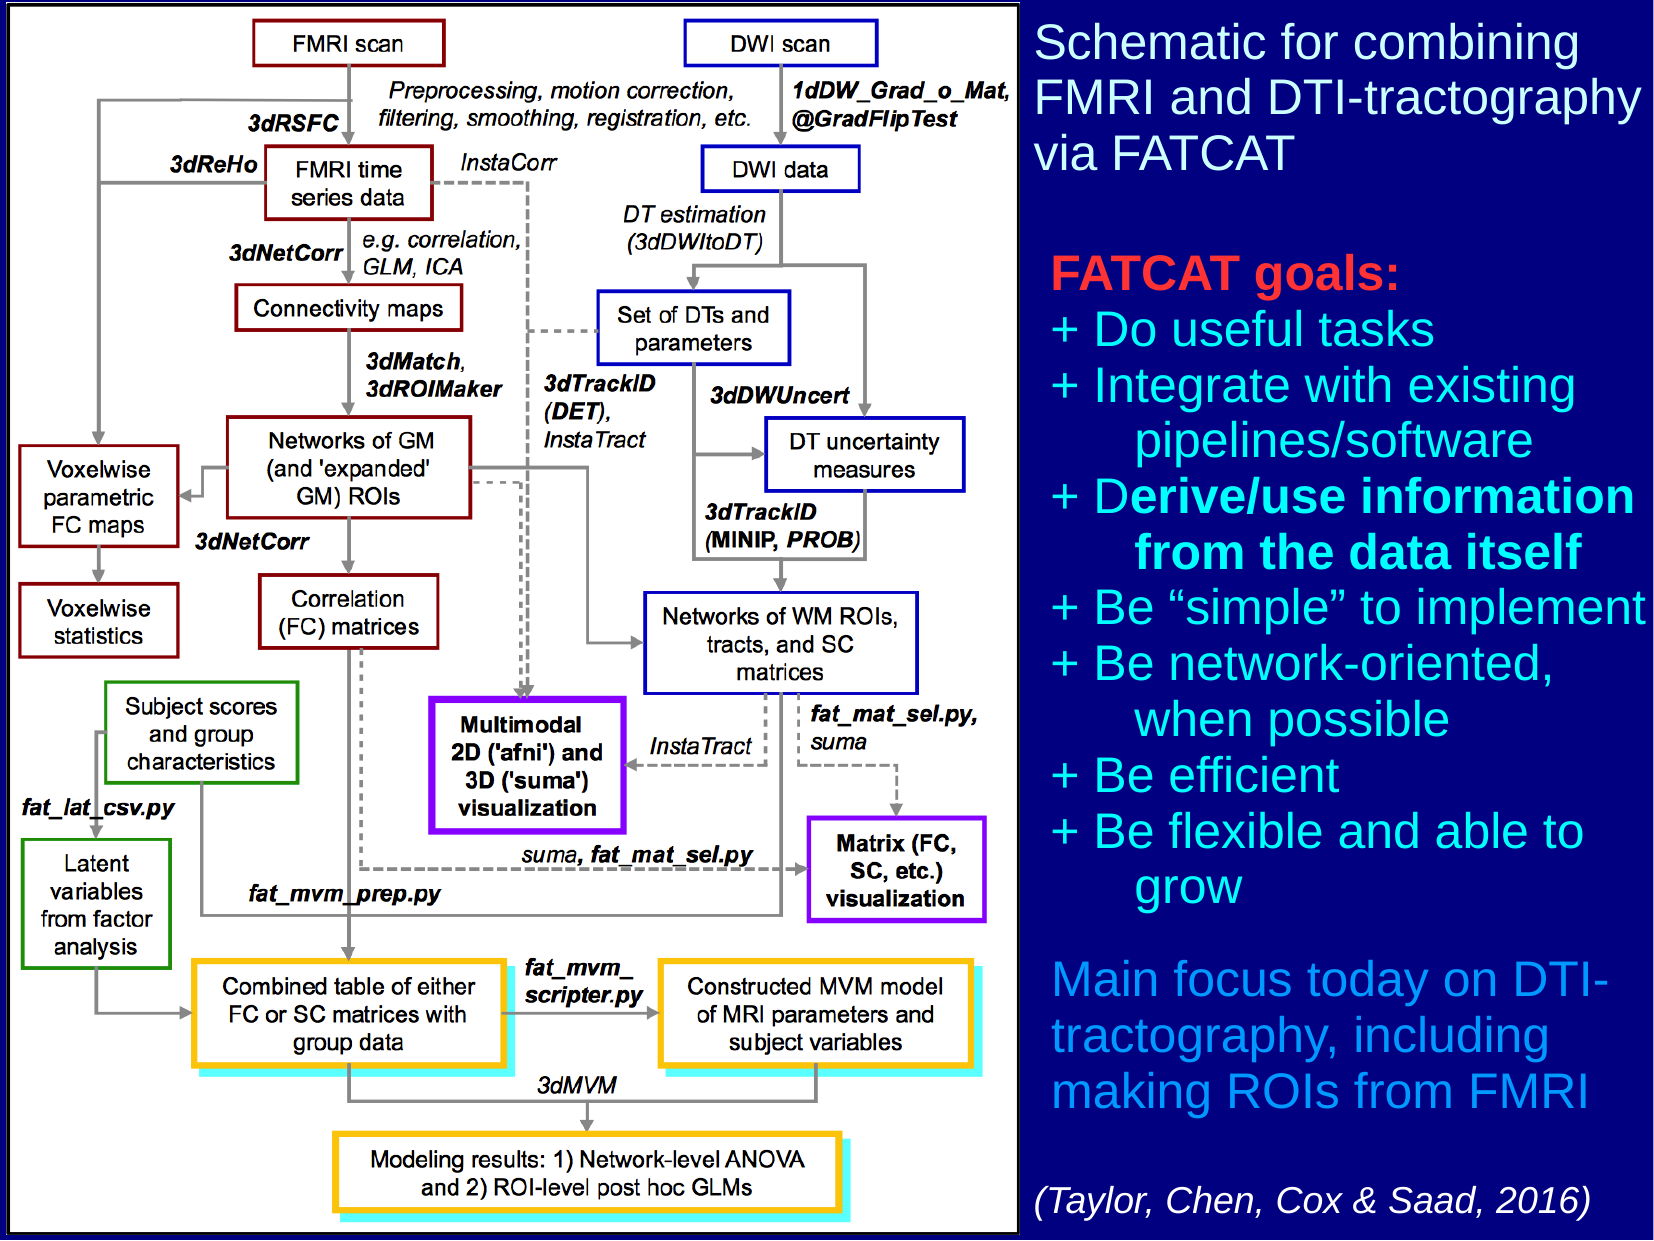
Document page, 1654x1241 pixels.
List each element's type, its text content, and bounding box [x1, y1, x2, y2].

text_box Schematic for combining FMRI and DTI-tractography via FATCAT [1020, 6, 1654, 322]
picture [6, 2, 1020, 1235]
text_box (Taylor, Chen, Cox & Saad, 2016) [1018, 1163, 1642, 1235]
text_box FATCAT goals: + Do useful tasks + Integrate with existing pipelines/software + Derive/use information from the data itself + Be “simple” to implement + Be network-oriented, when possible + Be efficient + Be flexible and able to grow [1035, 237, 1654, 978]
text_box Main focus today on DTI- tractography, including making ROIs from FMRI [1036, 978, 1639, 1127]
